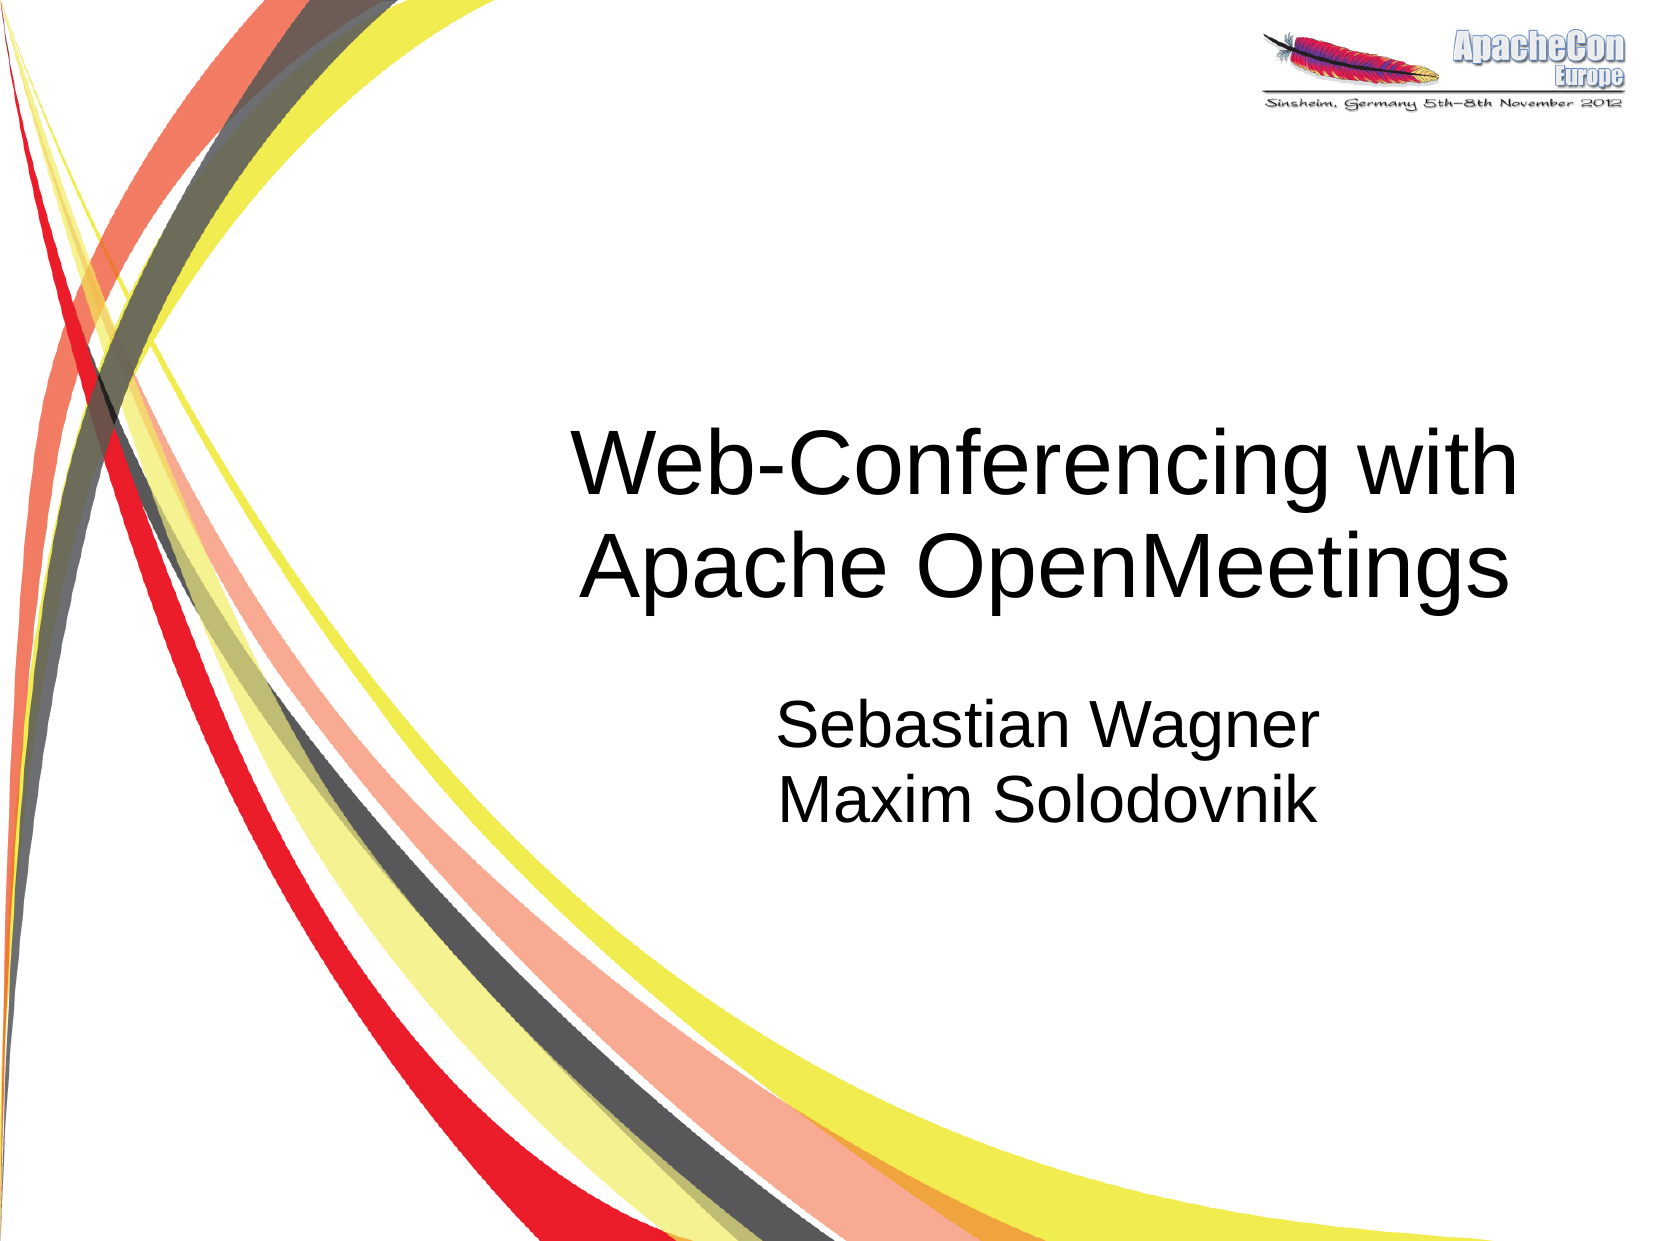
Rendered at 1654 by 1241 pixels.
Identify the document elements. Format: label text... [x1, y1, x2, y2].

picture [0, 0, 1654, 1241]
subtitle Sebastian Wagner Maxim Solodovnik [561, 687, 1536, 837]
title Web-Conferencing with Apache OpenMeetings [561, 411, 1531, 617]
